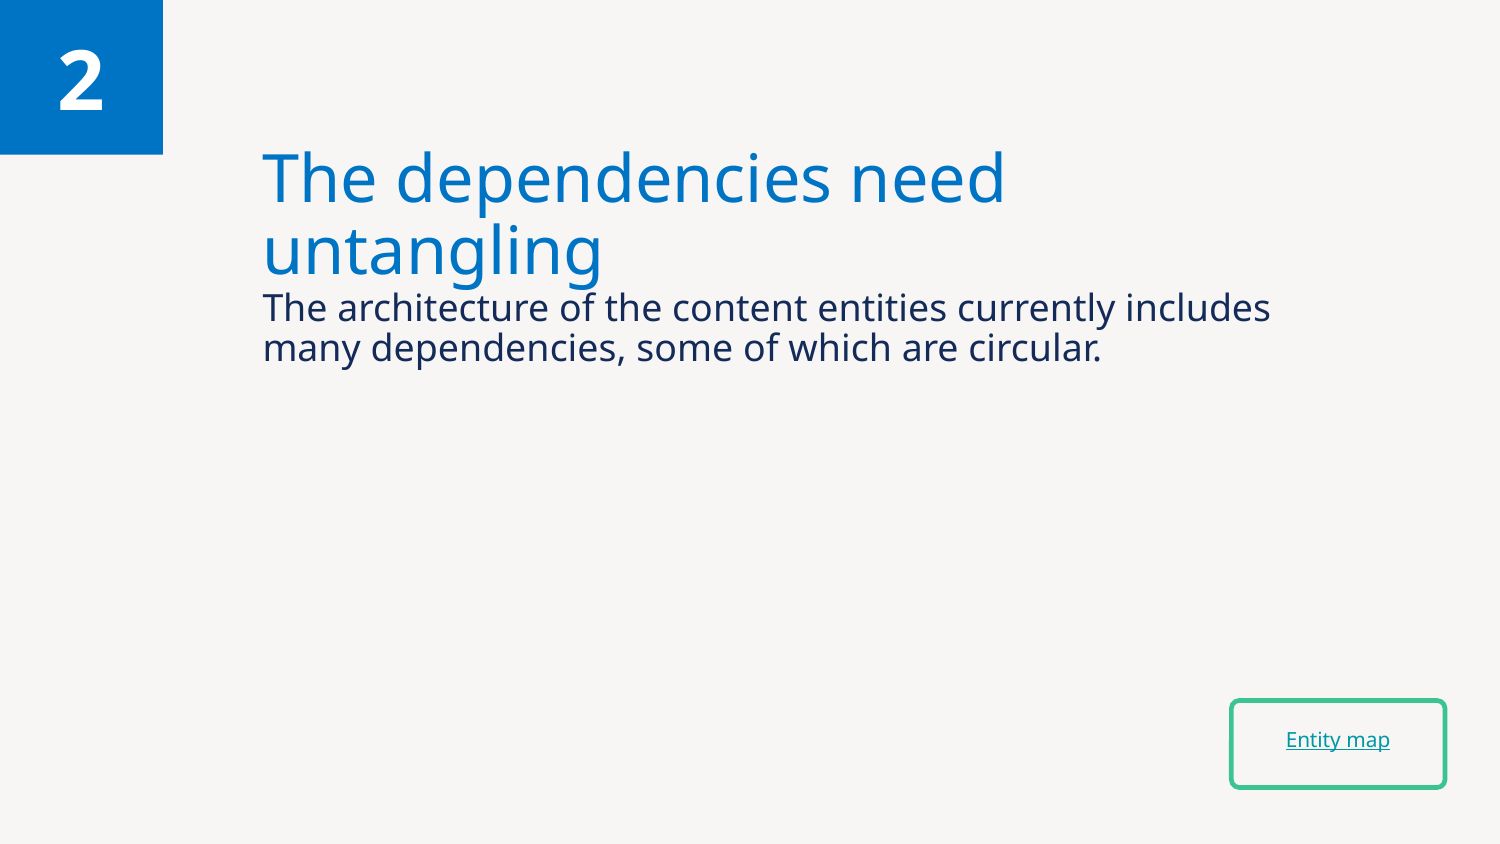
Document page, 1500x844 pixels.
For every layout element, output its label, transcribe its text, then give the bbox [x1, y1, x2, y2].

title The dependencies need untangling The architecture of the content entities currently includes many dependencies, some of which are circular. [262, 145, 1350, 461]
text_box 2 [0, 0, 163, 155]
text_box Entity map [1231, 700, 1446, 788]
